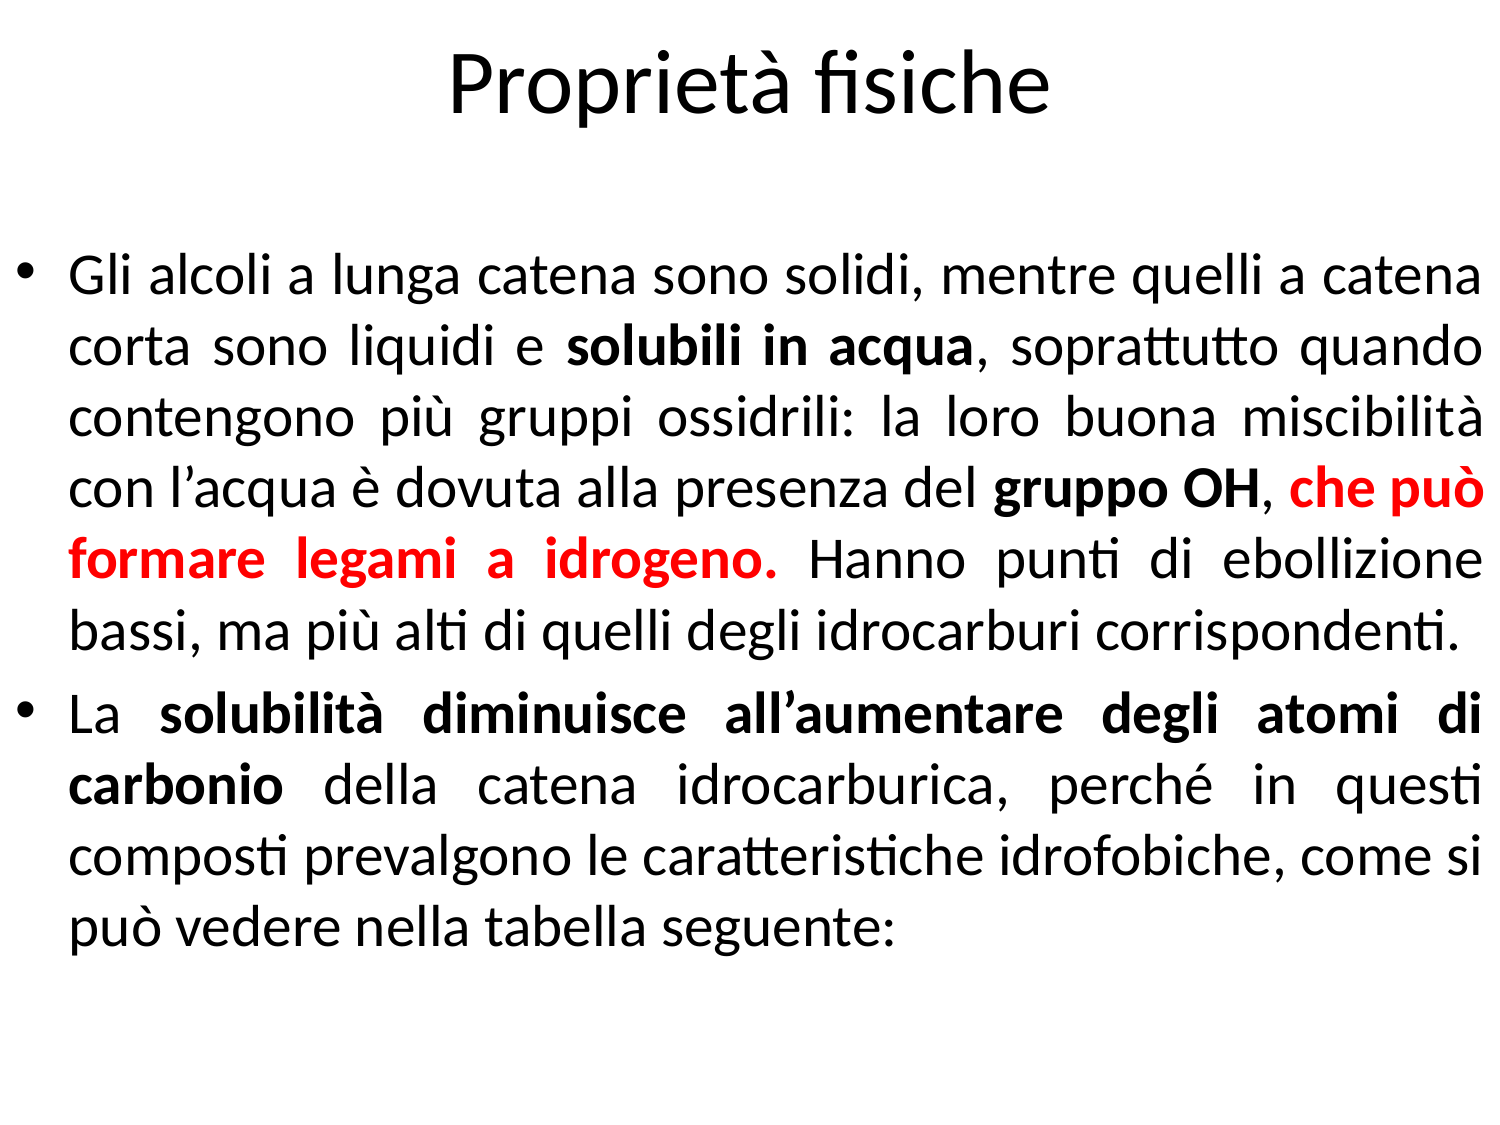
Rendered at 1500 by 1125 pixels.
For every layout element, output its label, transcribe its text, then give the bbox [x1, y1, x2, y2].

list Gli alcoli a lunga catena sono solidi, mentre quelli a catena corta sono liquidi e solubili in acqua, soprattutto quando contengono più gruppi ossidrili: la loro buona miscibilità con l’acqua è dovuta alla presenza del gruppo OH, che può formare legami a idrogeno. Hanno punti di ebollizione bassi, ma più alti di quelli degli idrocarburi corrispondenti. La solubilità diminuisce all’aumentare degli atomi di carbonio della catena idrocarburica, perché in questi composti prevalgono le caratteristiche idrofobiche, come si può vedere nella tabella seguente: [0, 227, 1500, 1005]
title Proprietà fisiche [75, 0, 1425, 171]
